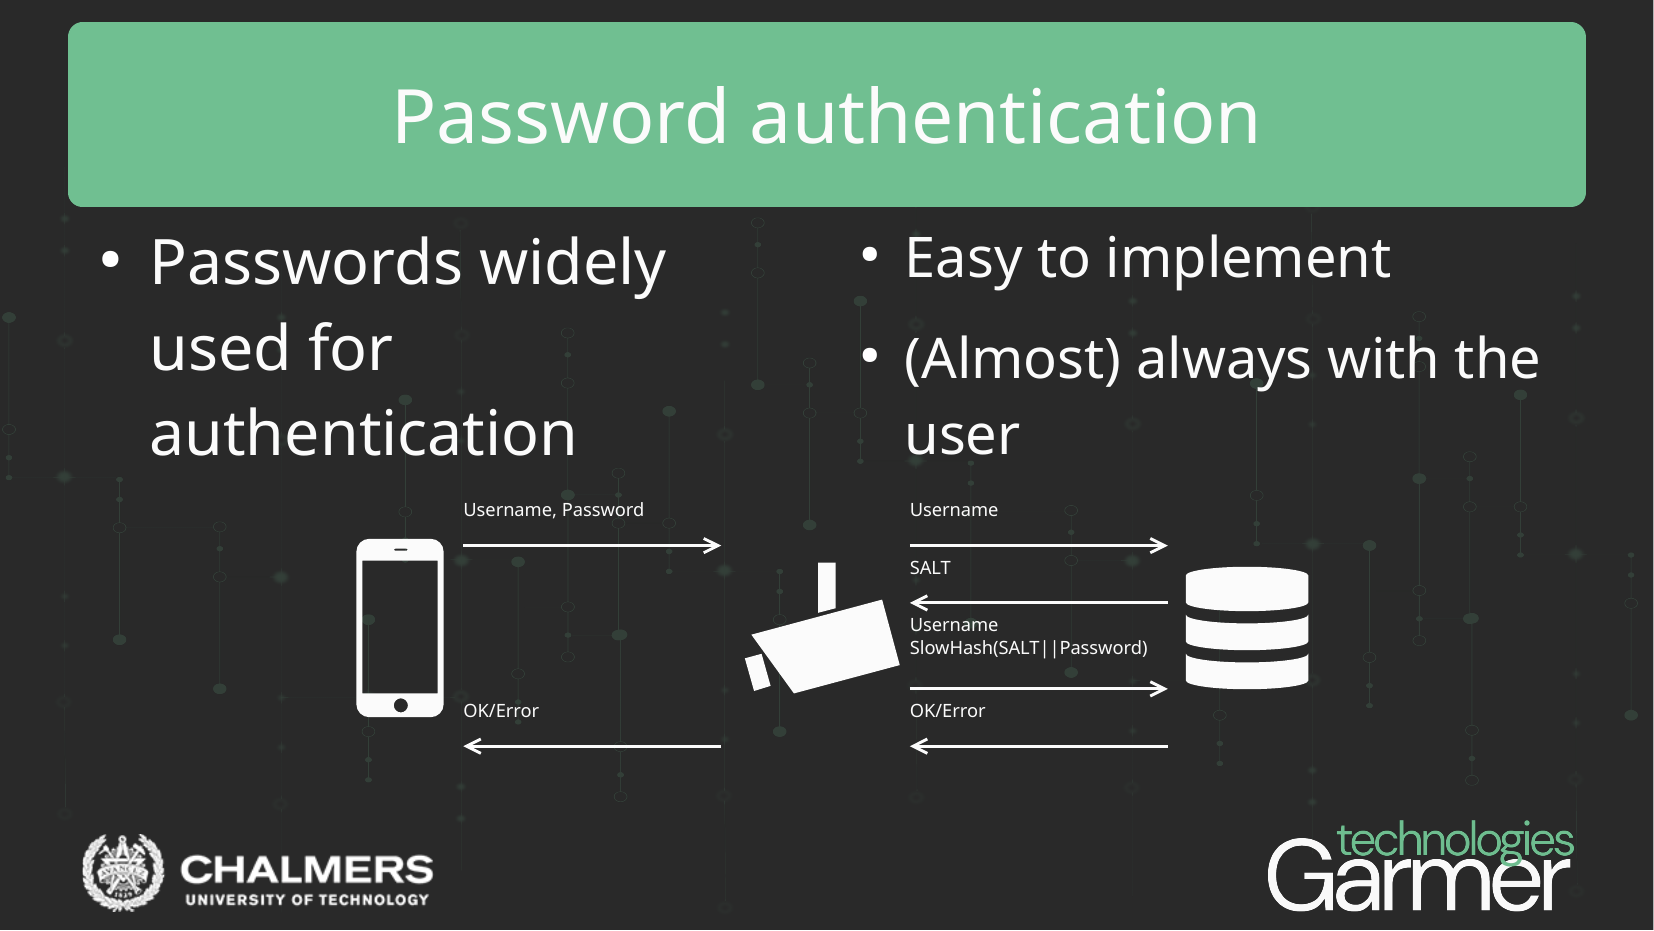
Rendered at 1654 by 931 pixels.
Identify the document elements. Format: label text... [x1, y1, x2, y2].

title Password authentication [82, 37, 1571, 193]
picture [82, 834, 443, 912]
picture [327, 499, 1326, 757]
list Easy to implement (Almost) always with the user [845, 217, 1572, 475]
list Passwords widely used for authentication [82, 217, 809, 475]
picture [1246, 807, 1607, 912]
